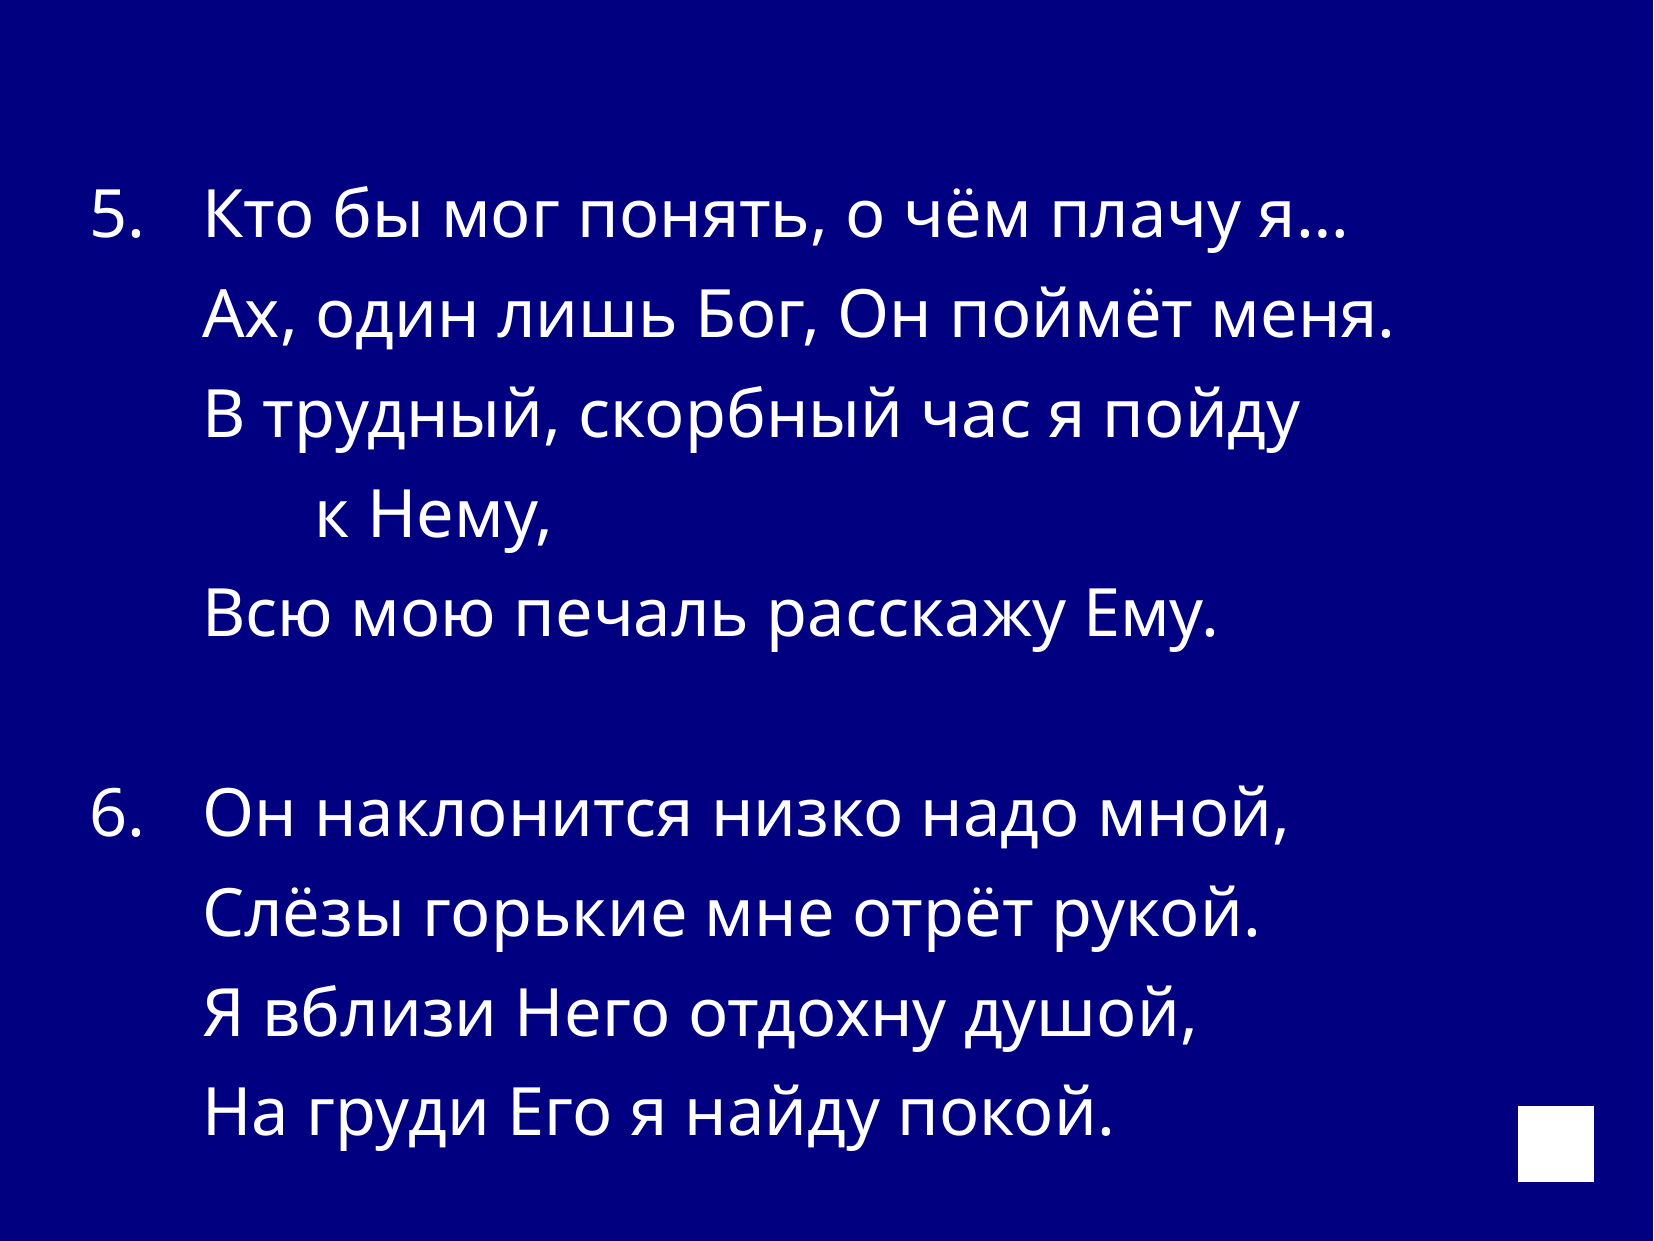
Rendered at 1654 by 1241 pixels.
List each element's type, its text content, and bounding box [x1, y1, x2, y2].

text_box 5. Кто бы мог понять, о чём плачу я… Ах, один лишь Бог, Он поймёт меня. В трудный, скорбный час я пойду к Нему, Всю мою печаль расскажу Ему. 6. Он наклонится низко надо мной, Слёзы горькие мне отрёт рукой. Я вблизи Него отдохну душой, На груди Его я найду покой. [75, 150, 1653, 1163]
text_box [1518, 1163, 1594, 1182]
